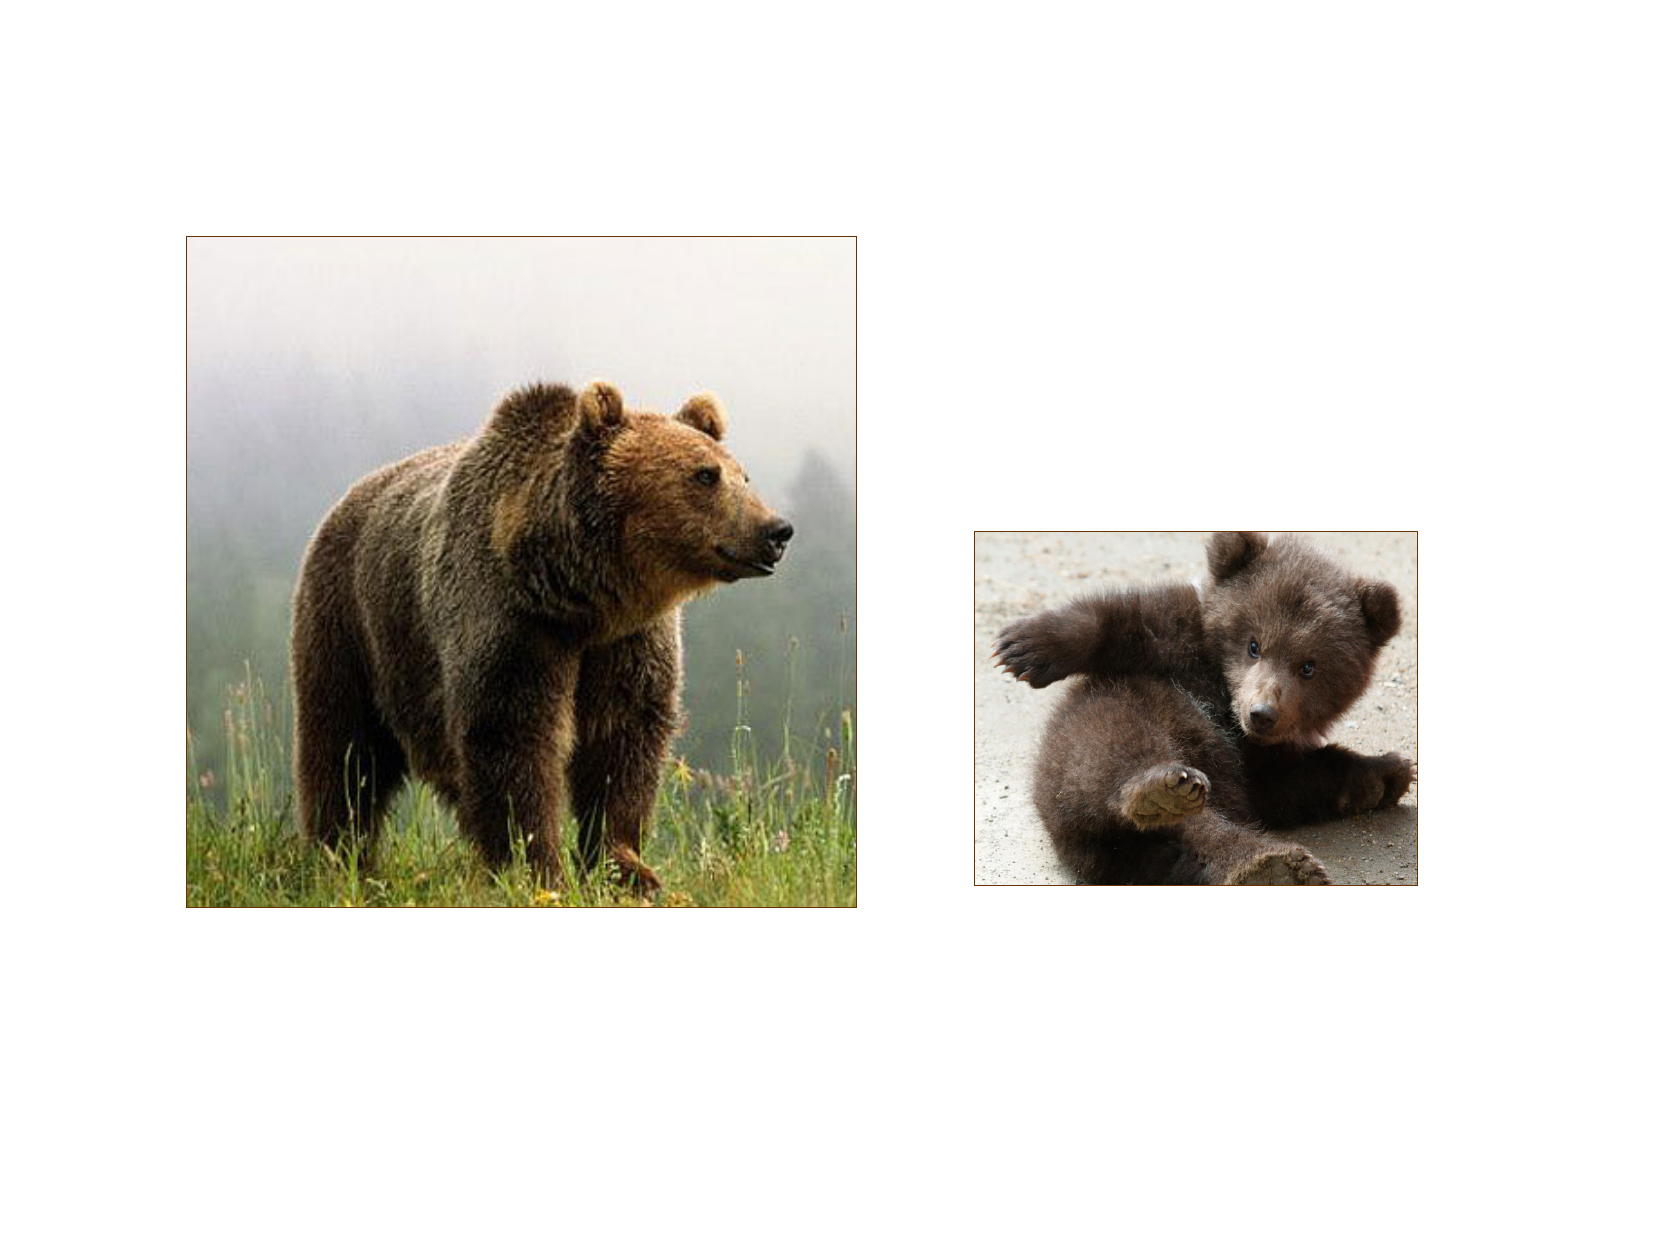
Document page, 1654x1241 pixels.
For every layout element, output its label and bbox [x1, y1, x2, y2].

picture [974, 531, 1418, 886]
picture [186, 236, 857, 908]
